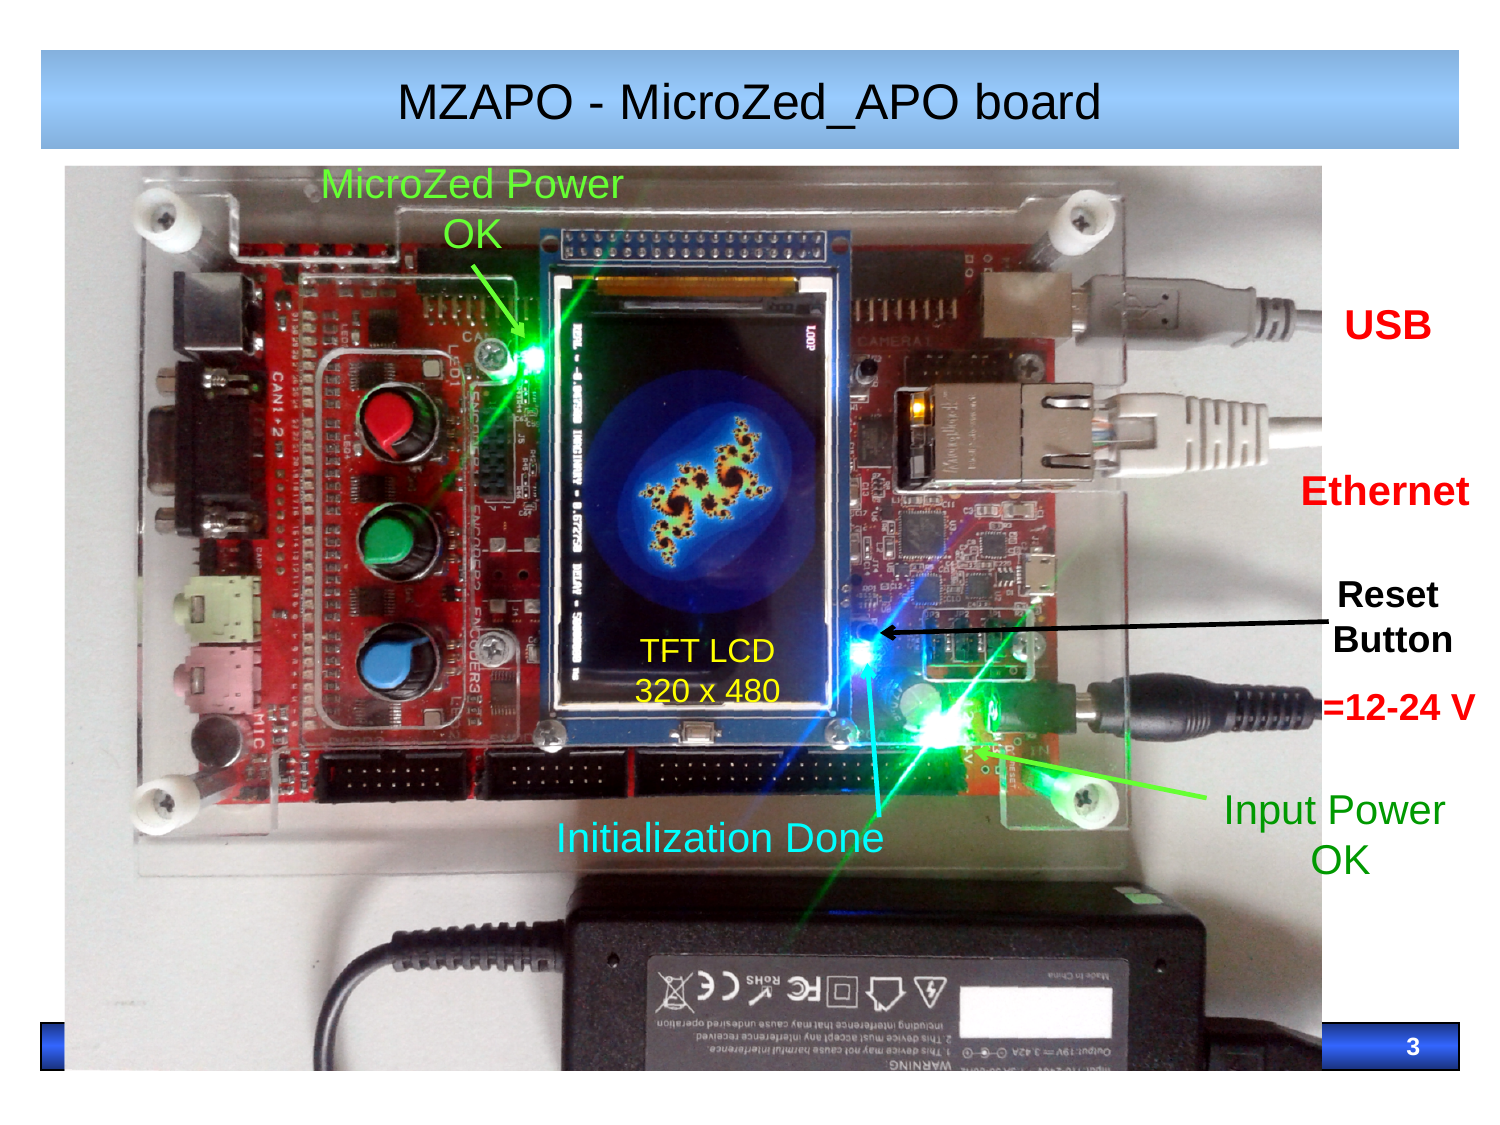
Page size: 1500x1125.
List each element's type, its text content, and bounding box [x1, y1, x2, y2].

footer B35APO Computer Architectures [1322, 1023, 1424, 1071]
text_box =12-24 V [1308, 675, 1491, 736]
title MZAPO - MicroZed_APO board [41, 50, 1459, 149]
slide_number <number> [1340, 1023, 1436, 1069]
text_box Reset Button [1317, 562, 1469, 668]
text_box Ethernet [1285, 456, 1485, 522]
text_box Initialization Done [540, 803, 900, 869]
text_box MicroZed Power OK [277, 148, 668, 264]
text_box [867, 663, 880, 818]
text_box [879, 621, 1317, 633]
picture [64, 165, 1322, 1071]
text_box TFT LCD 320 x 480 [619, 621, 796, 717]
text_box Input Power OK [1208, 775, 1473, 890]
text_box [973, 750, 1207, 799]
text_box USB [1329, 290, 1448, 356]
text_box [472, 265, 525, 339]
